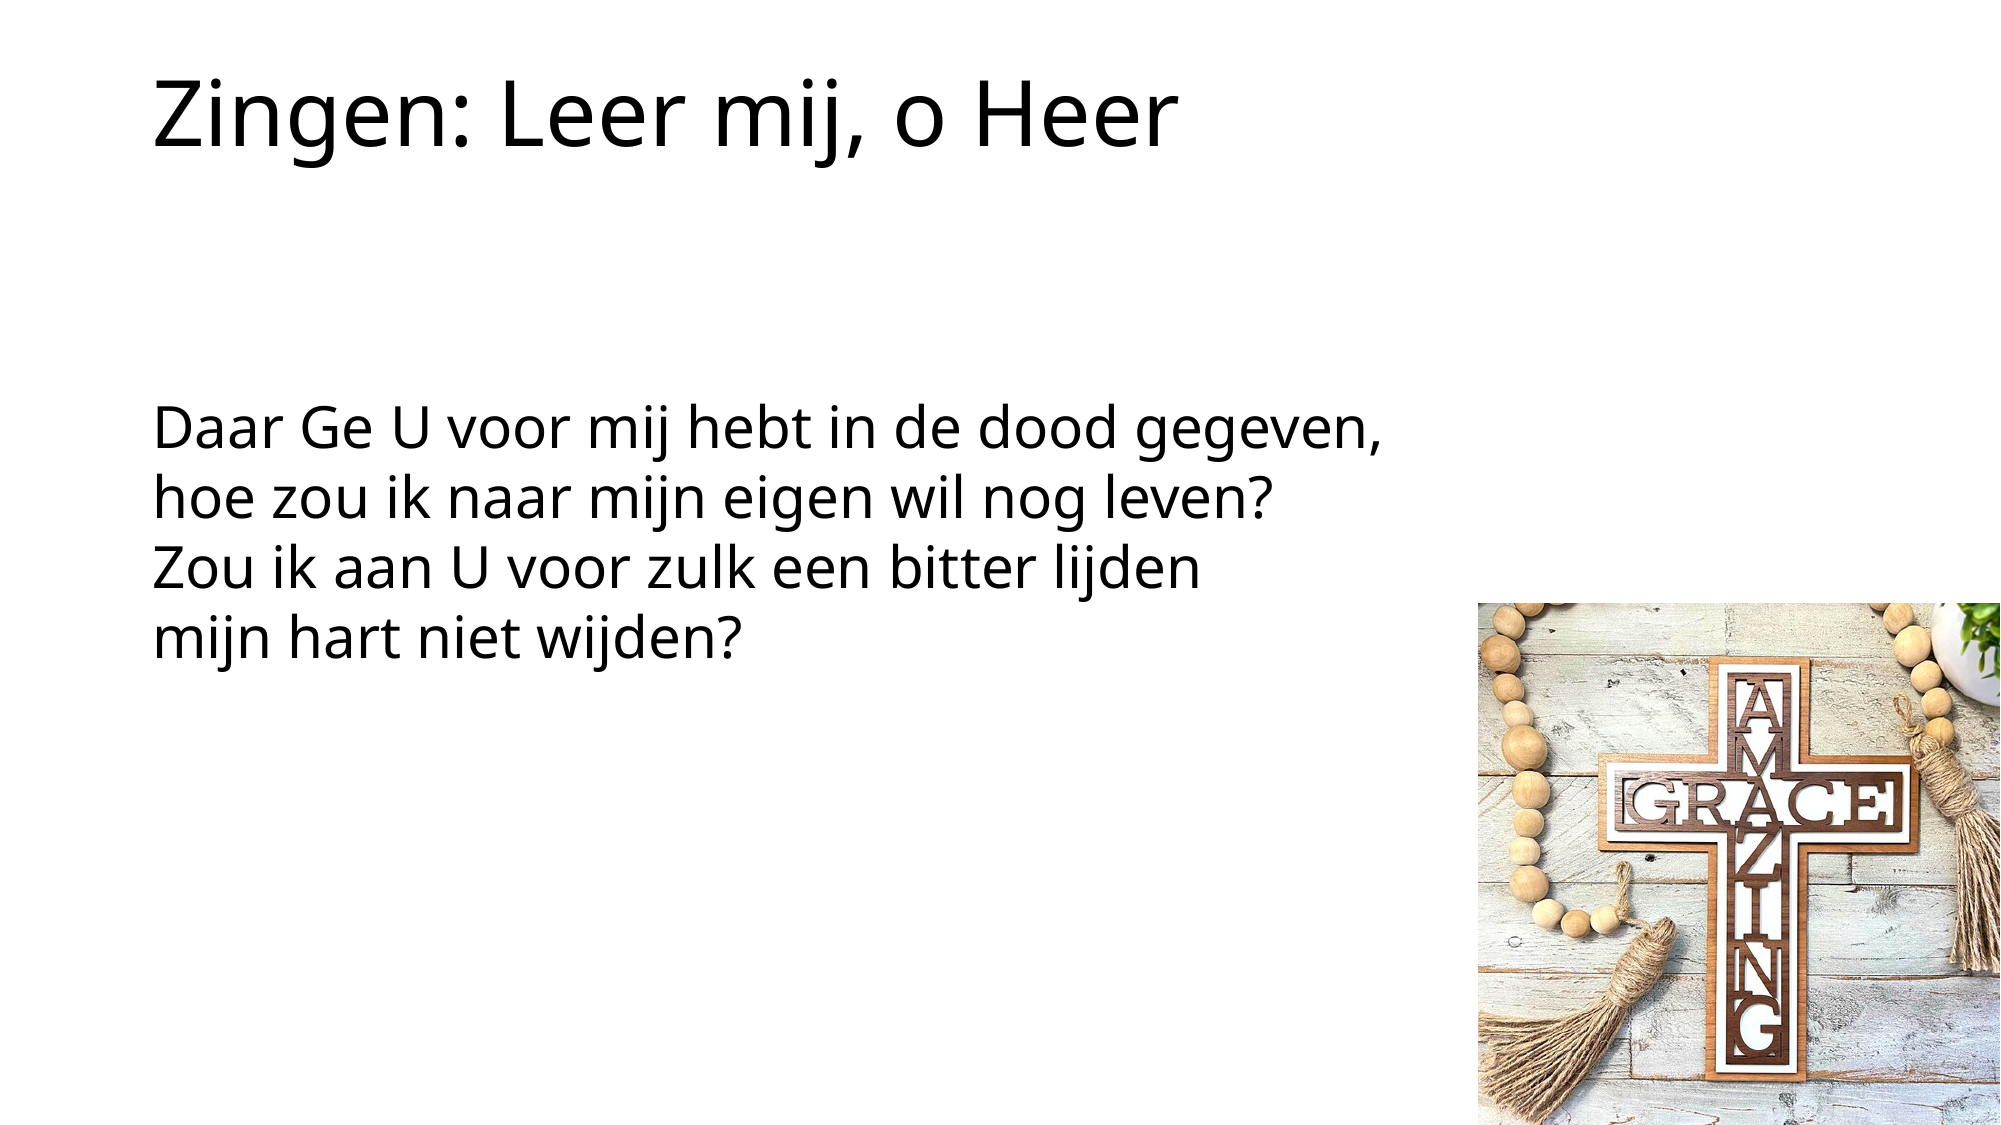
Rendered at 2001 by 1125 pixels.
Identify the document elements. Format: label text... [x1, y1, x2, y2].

title Zingen: Leer mij, o Heer [137, 59, 1863, 278]
text_box Daar Ge U voor mij hebt in de dood gegeven, hoe zou ik naar mijn eigen wil nog leven? Zou ik aan U voor zulk een bitter lijden mijn hart niet wijden? [137, 382, 1514, 678]
picture [1478, 603, 2000, 1125]
